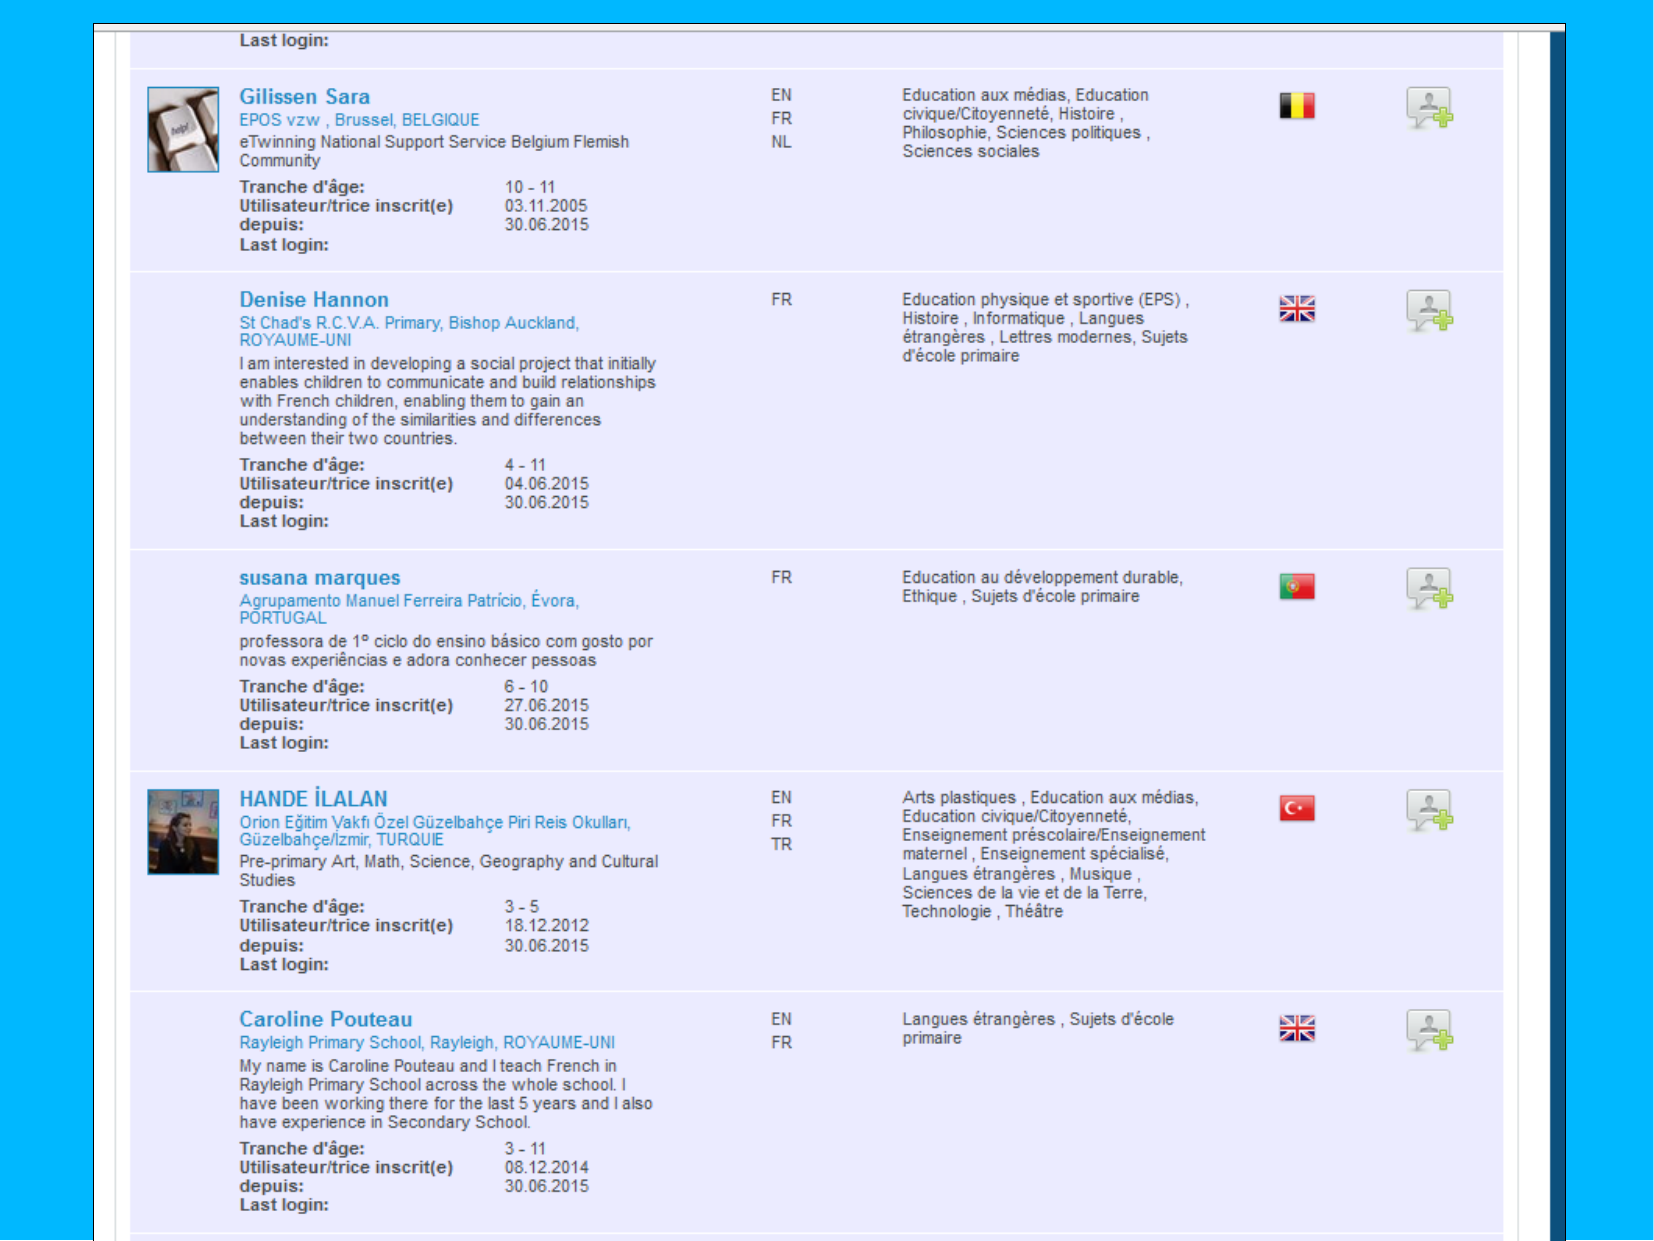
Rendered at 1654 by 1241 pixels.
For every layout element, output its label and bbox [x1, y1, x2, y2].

picture [94, 24, 1565, 1241]
